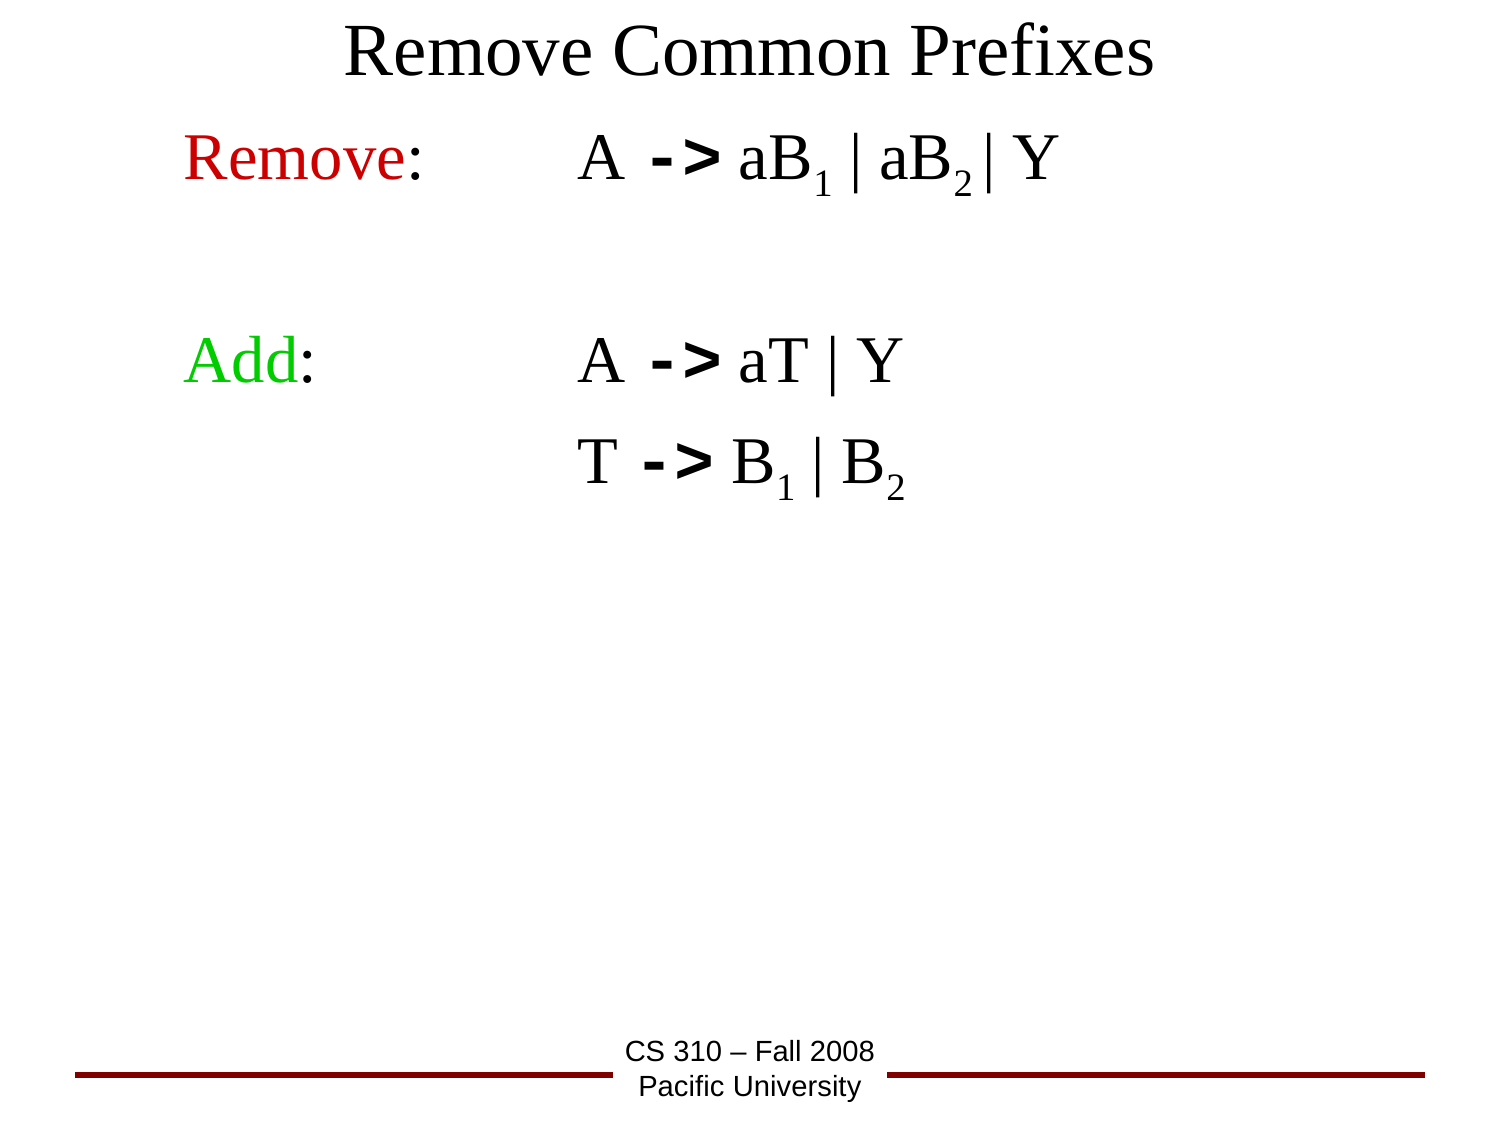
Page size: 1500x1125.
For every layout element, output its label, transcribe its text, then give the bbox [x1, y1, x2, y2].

list Remove: A -> aB1 | aB2 | Y Add: A -> aT | Y T -> B1 | B2 [112, 112, 1388, 1001]
title Remove Common Prefixes [112, 0, 1388, 100]
